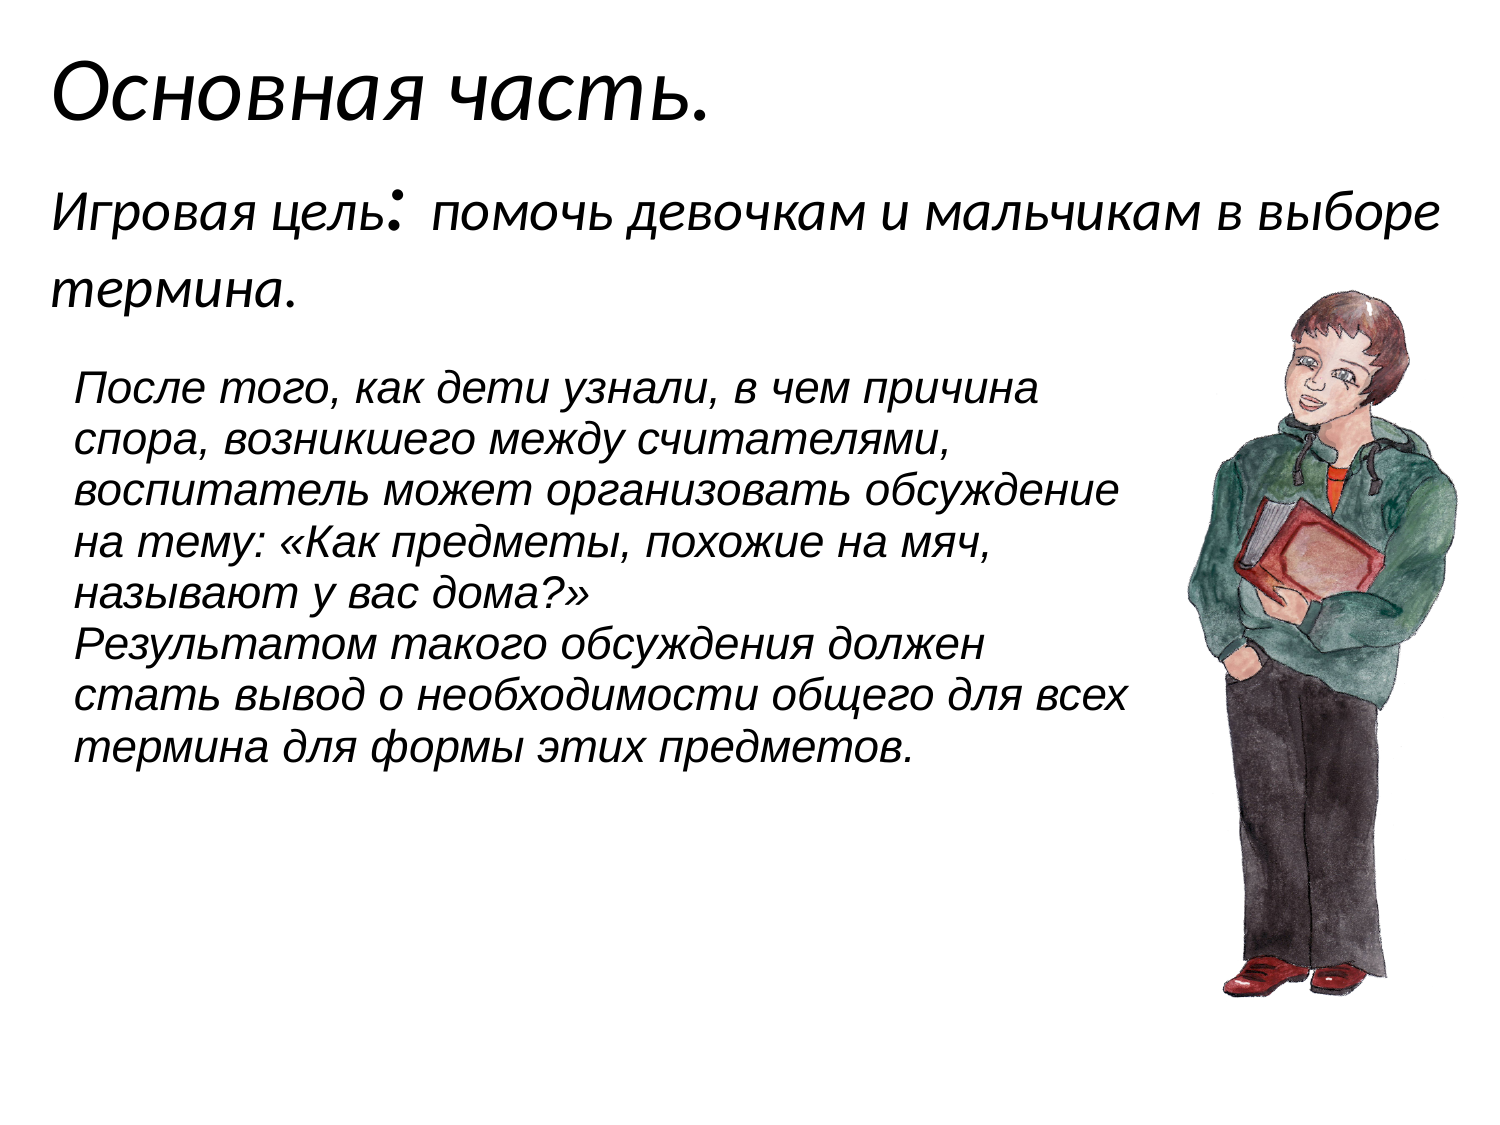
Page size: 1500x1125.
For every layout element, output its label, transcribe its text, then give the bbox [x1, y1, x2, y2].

list [23, 330, 1181, 993]
picture [1181, 283, 1465, 1004]
text_box После того, как дети узнали, в чем причина спора, возникшего между считателями, воспитатель может организовать обсуждение на тему: «Как предметы, похожие на мяч, называют у вас дома?» Результатом такого обсуждения должен стать вывод о необходимости общего для всех термина для формы этих предметов. [59, 354, 1146, 775]
title Основная часть. Игровая цель: помочь девочкам и мальчикам в выборе термина. [35, 21, 1477, 272]
